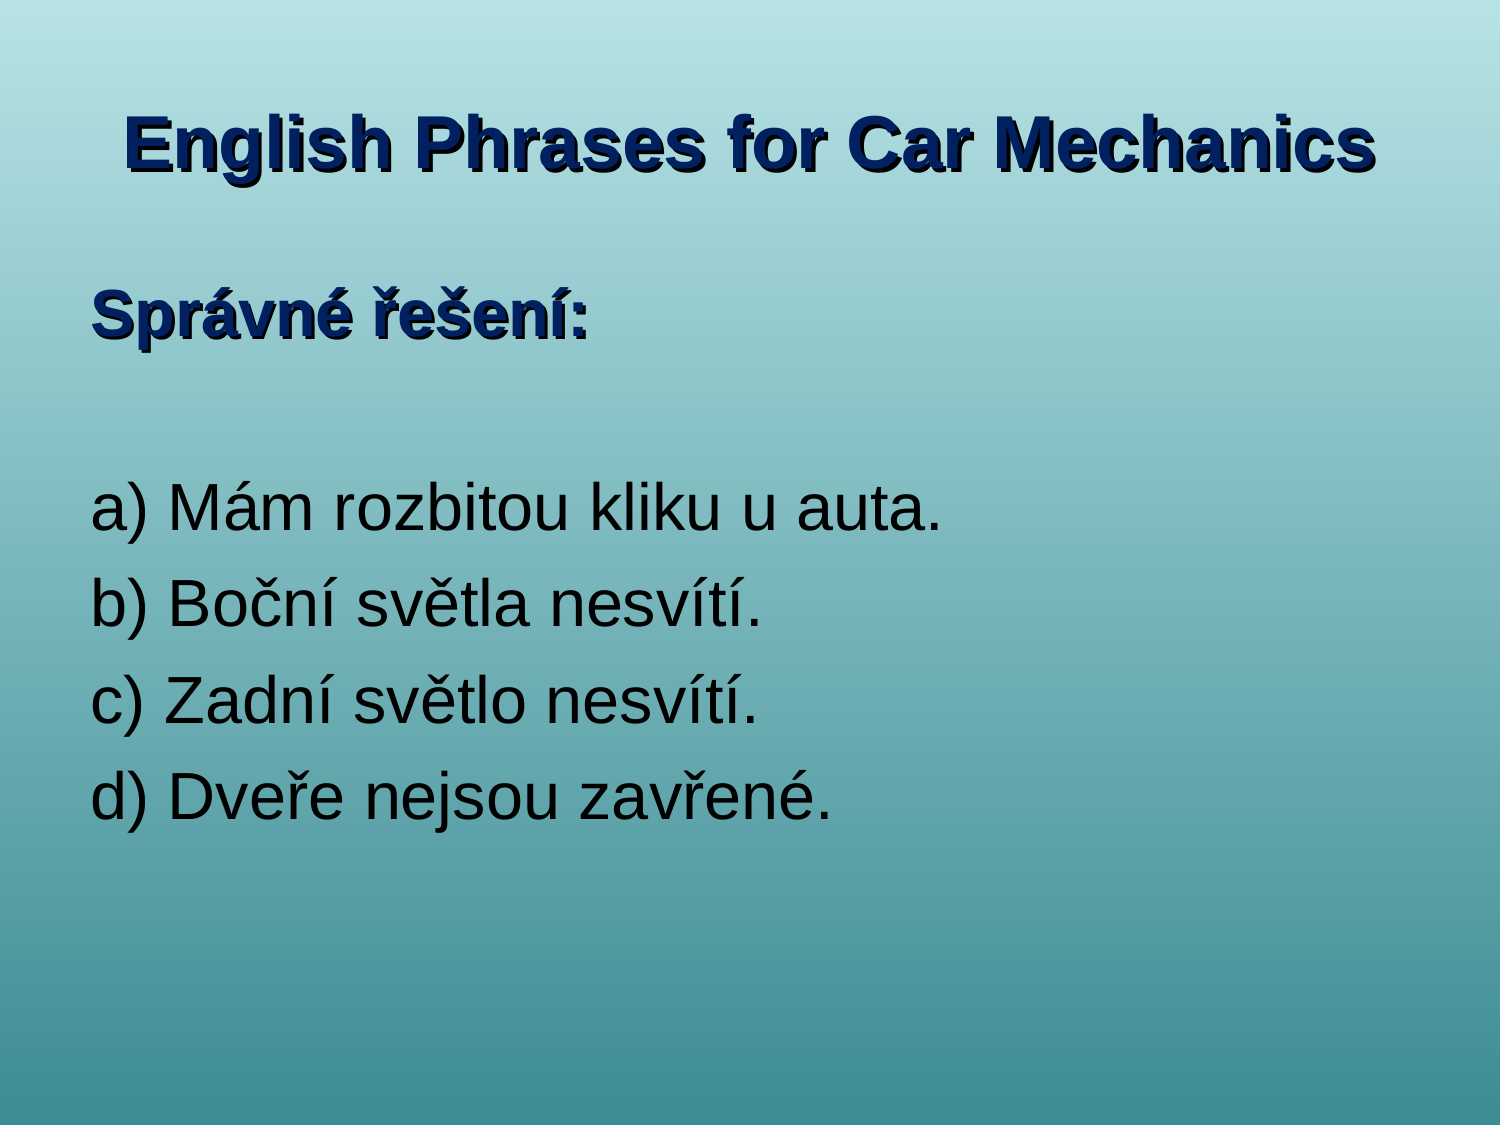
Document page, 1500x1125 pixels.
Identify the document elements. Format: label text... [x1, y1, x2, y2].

list Správné řešení: Mám rozbitou kliku u auta. Boční světla nesvítí. Zadní světlo nesvítí. Dveře nejsou zavřené. [75, 262, 1426, 1006]
title English Phrases for Car Mechanics [75, 45, 1426, 233]
